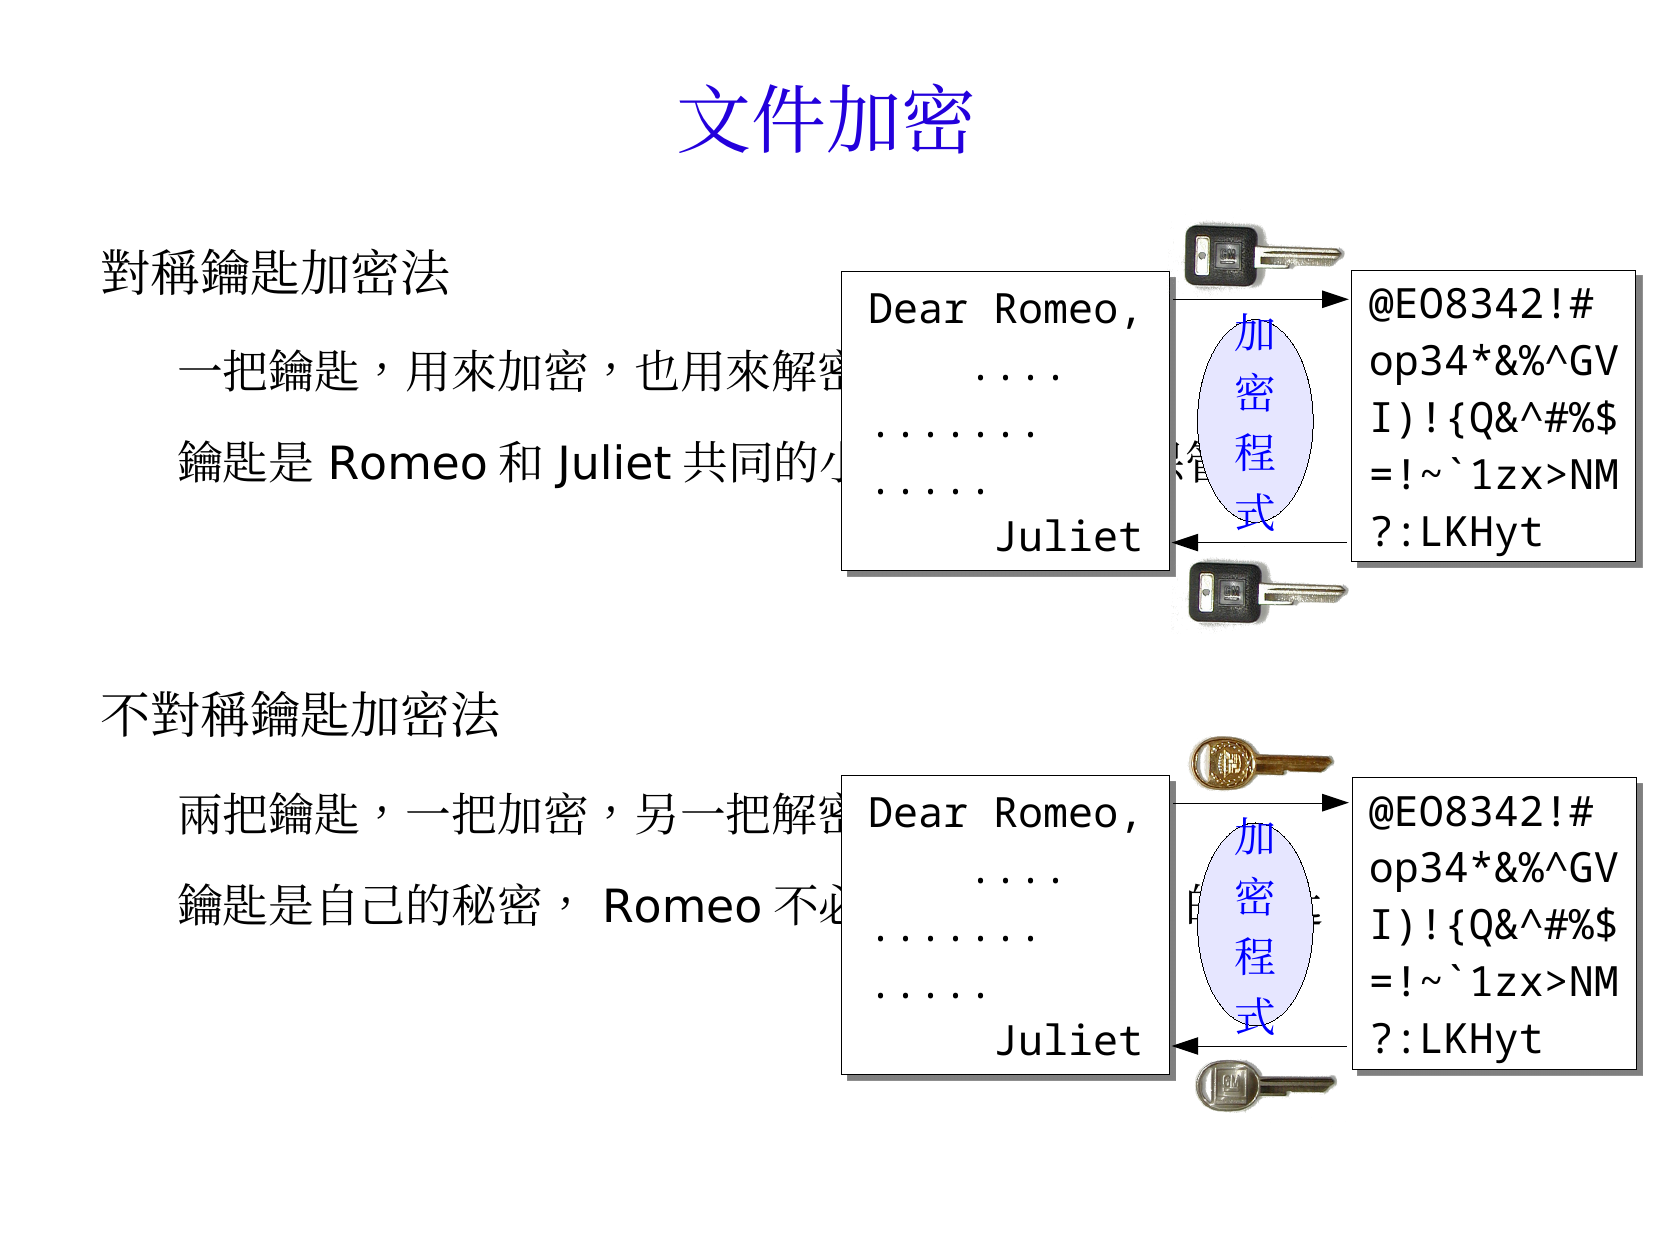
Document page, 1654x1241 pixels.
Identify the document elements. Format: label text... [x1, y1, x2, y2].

text_box Dear Romeo, .... ....... ..... Juliet [841, 775, 1170, 1075]
text_box Dear Romeo, .... ....... ..... Juliet [841, 271, 1170, 571]
text_box 加 密 程 式 [1261, 321, 1269, 345]
picture [1173, 1040, 1351, 1129]
title 文件加密 [82, 49, 1571, 182]
picture [1171, 717, 1349, 807]
picture [1171, 545, 1363, 635]
text_box 加 密 程 式 [1197, 822, 1314, 1026]
text_box @EO8342!# op34*&%^GV I)!{Q&^#%$ =!~`1zx>NM ?:LKHyt [1352, 777, 1637, 1070]
list 對稱鑰匙加密法 一把鑰匙，用來加密，也用來解密 鑰匙是Romeo和Juliet共同的小秘密，千萬要保管好！ 不對稱鑰匙加密法 兩把鑰匙，一把加密，另一把解密 鑰匙是自己的秘密，Romeo不必負責保管Juliet的鑰匙 [82, 219, 809, 1109]
text_box @EO8342!# op34*&%^GV I)!{Q&^#%$ =!~`1zx>NM ?:LKHyt [1351, 270, 1636, 562]
text_box 加 密 程 式 [1261, 825, 1269, 849]
text_box 加 密 程 式 [1197, 319, 1314, 523]
picture [1167, 208, 1359, 298]
